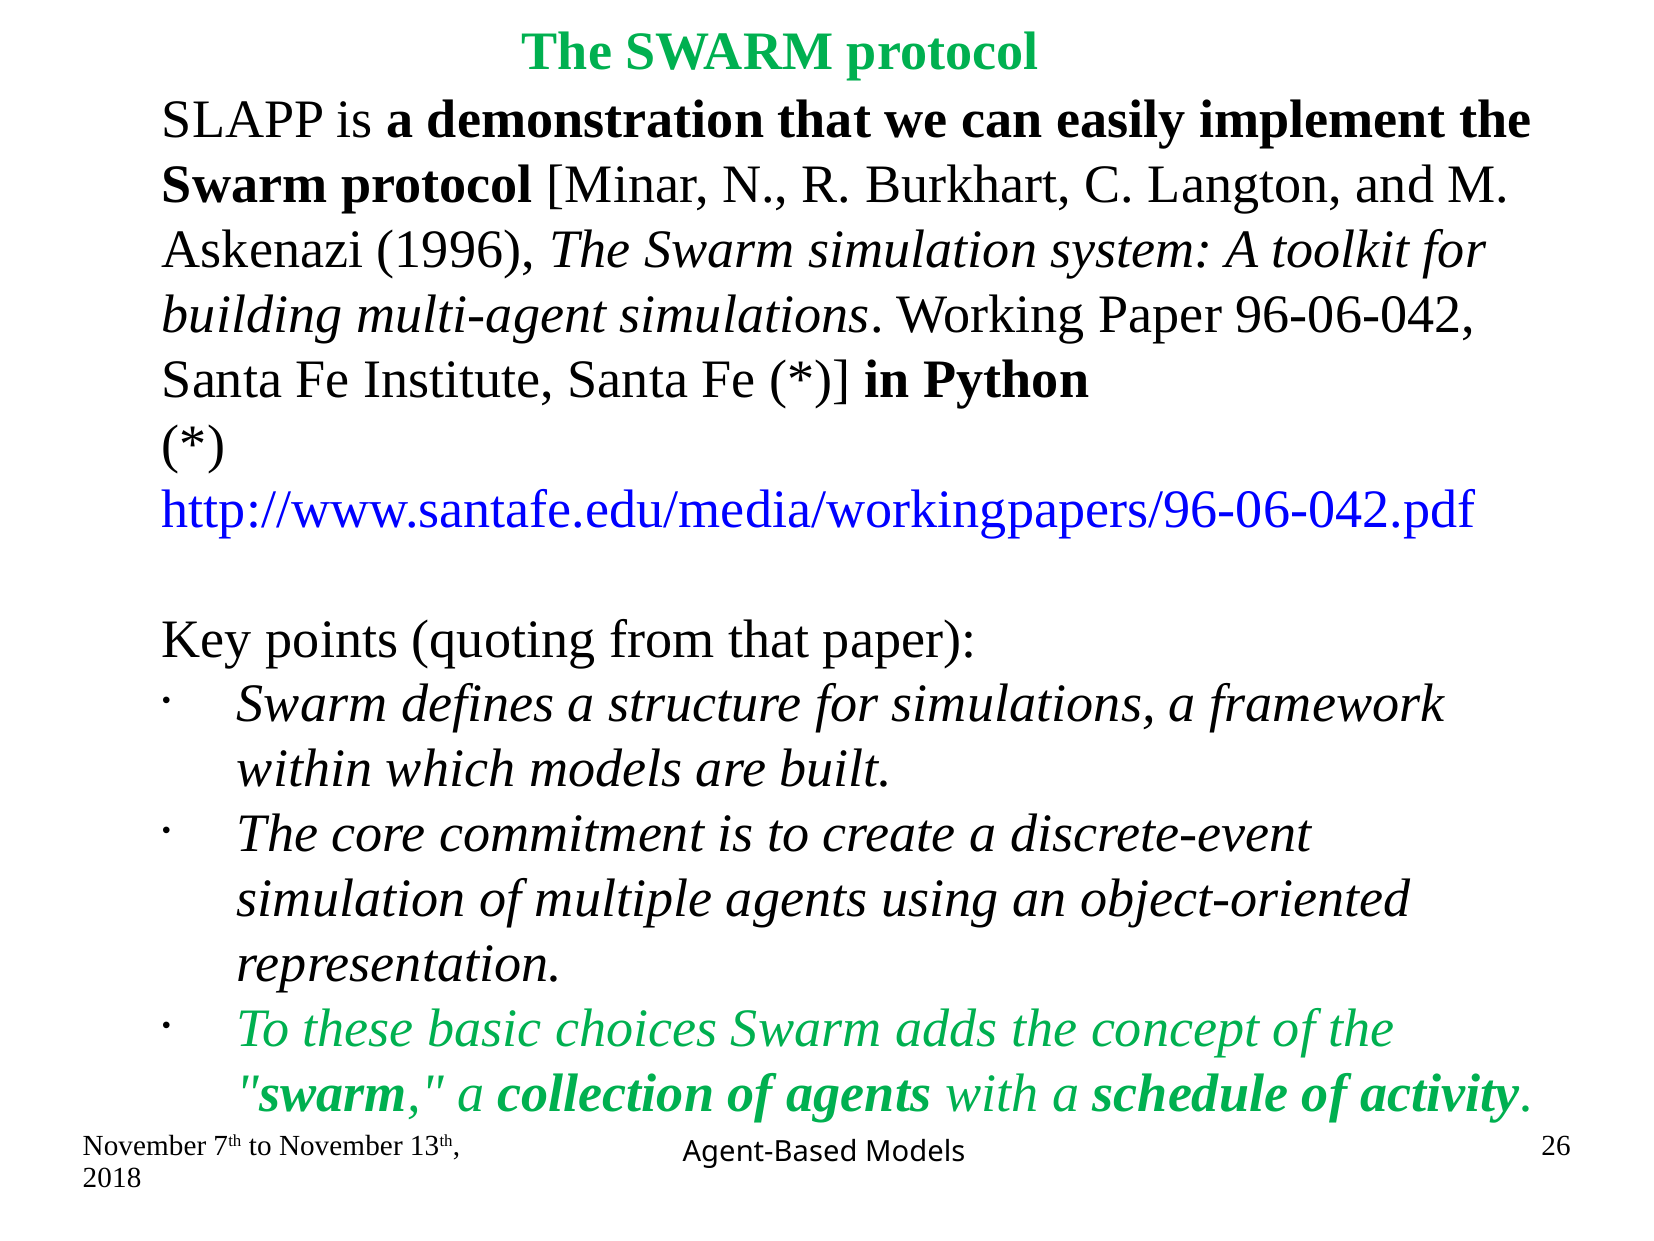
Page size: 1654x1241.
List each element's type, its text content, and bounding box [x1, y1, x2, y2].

text_box The SWARM protocol [506, 7, 1082, 75]
text_box SLAPP is a demonstration that we can easily implement the Swarm protocol [Minar, N., R. Burkhart, C. Langton, and M. Askenazi (1996), The Swarm simulation system: A toolkit for building multi-agent simulations. Working Paper 96-06-042, Santa Fe Institute, Santa Fe (*)] in Python (*) http://www.santafe.edu/media/workingpapers/96-06-042.pdf Key points (quoting from that paper): Swarm defines a structure for simulations, a framework within which models are built. The core commitment is to create a discrete-event simulation of multiple agents using an object-oriented representation. To these basic choices Swarm adds the concept of the "swarm," a collection of agents with a schedule of activity. [147, 75, 1554, 929]
